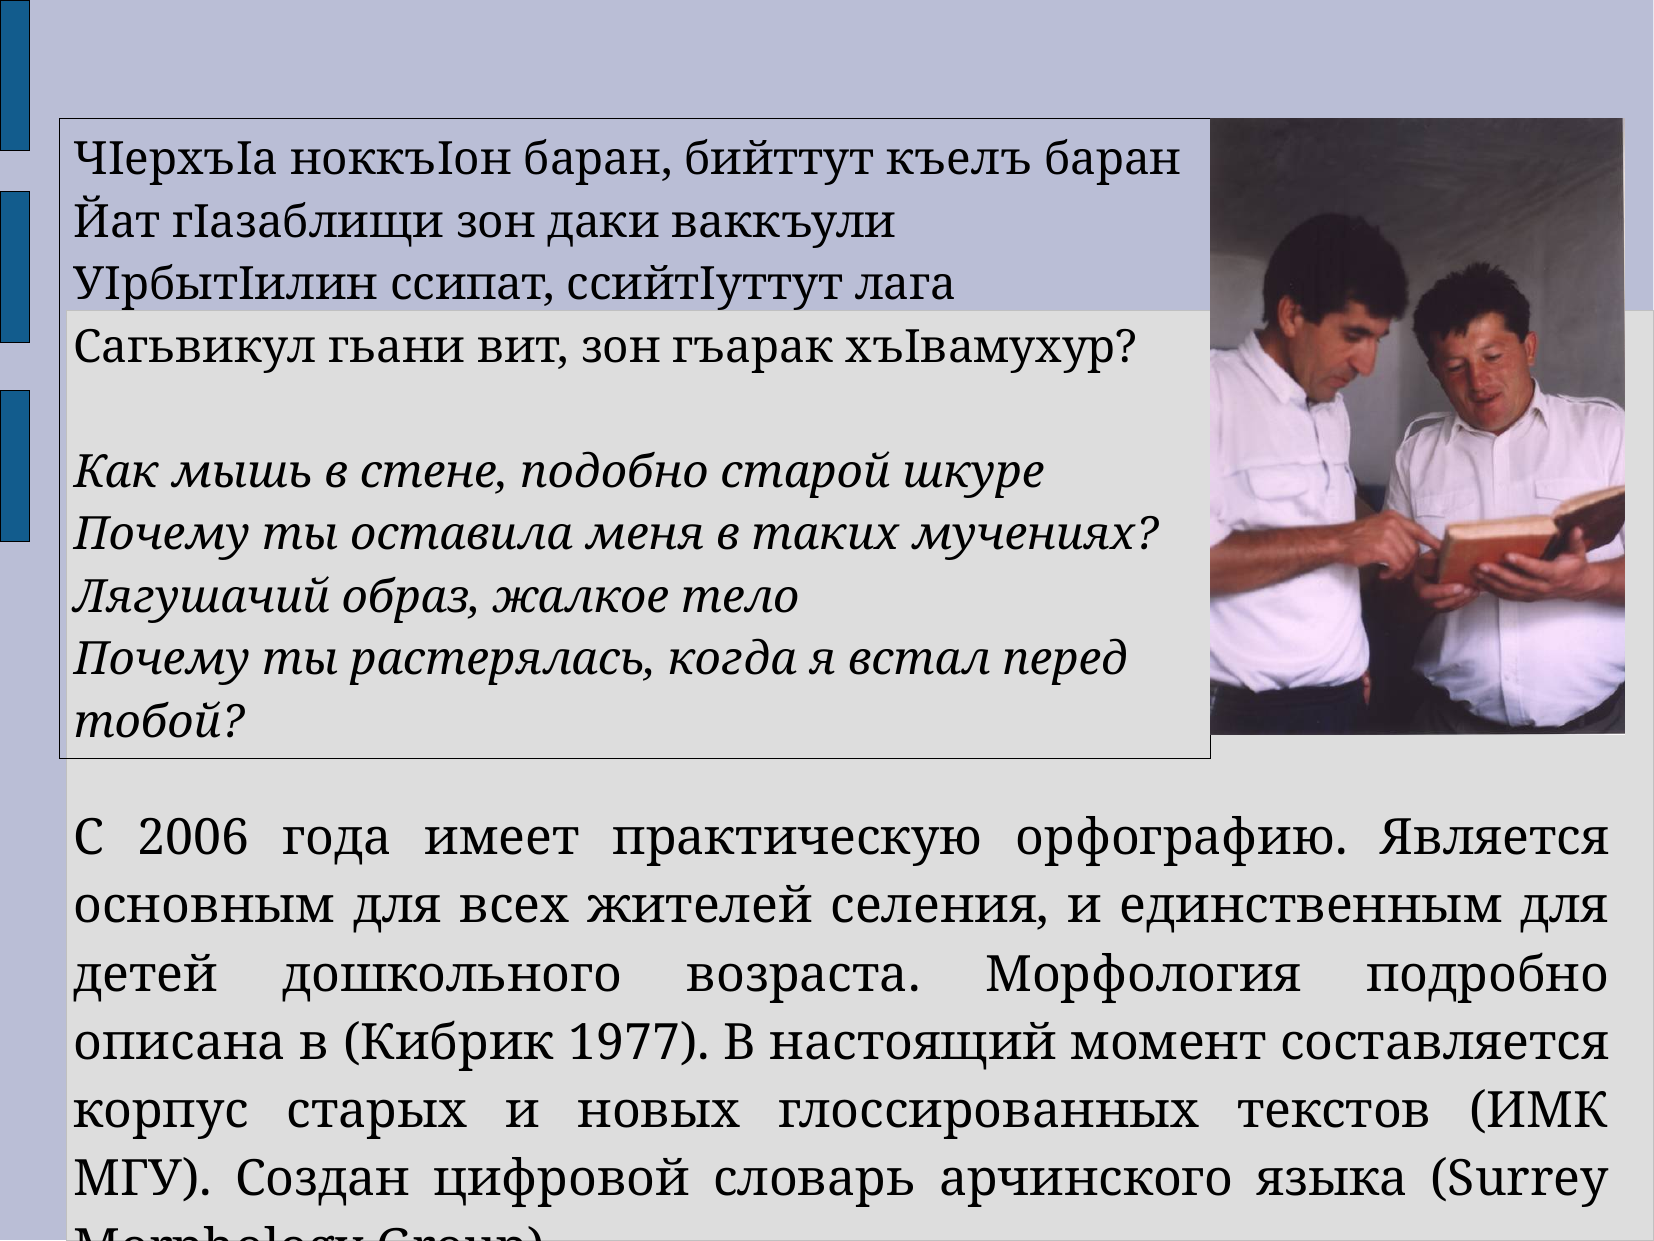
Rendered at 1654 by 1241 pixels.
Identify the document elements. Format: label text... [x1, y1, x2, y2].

picture [1210, 118, 1625, 735]
text_box С 2006 года имеет практическую орфографию. Является основным для всех жителей селения, и единственным для детей дошкольного возраста. Морфология подробно описана в (Кибрик 1977). В настоящий момент составляется корпус старых и новых глоссированных текстов (ИМК МГУ). Создан цифровой словарь арчинского языка (Surrey Morphology Group). [59, 793, 1625, 1211]
text_box ЧIерхъIа ноккъIон баран, бийттут къелъ баран Йат гIазаблищи зон даки ваккъули УIрбытIилин ссипат, ссийтIуттут лага Сагьвикул гьани вит, зон гъарак хъIвамухур? Как мышь в стене, подобно старой шкуре Почему ты оставила меня в таких мучениях? Лягушачий образ, жалкое тело Почему ты растерялась, когда я встал перед тобой? [59, 118, 1211, 739]
